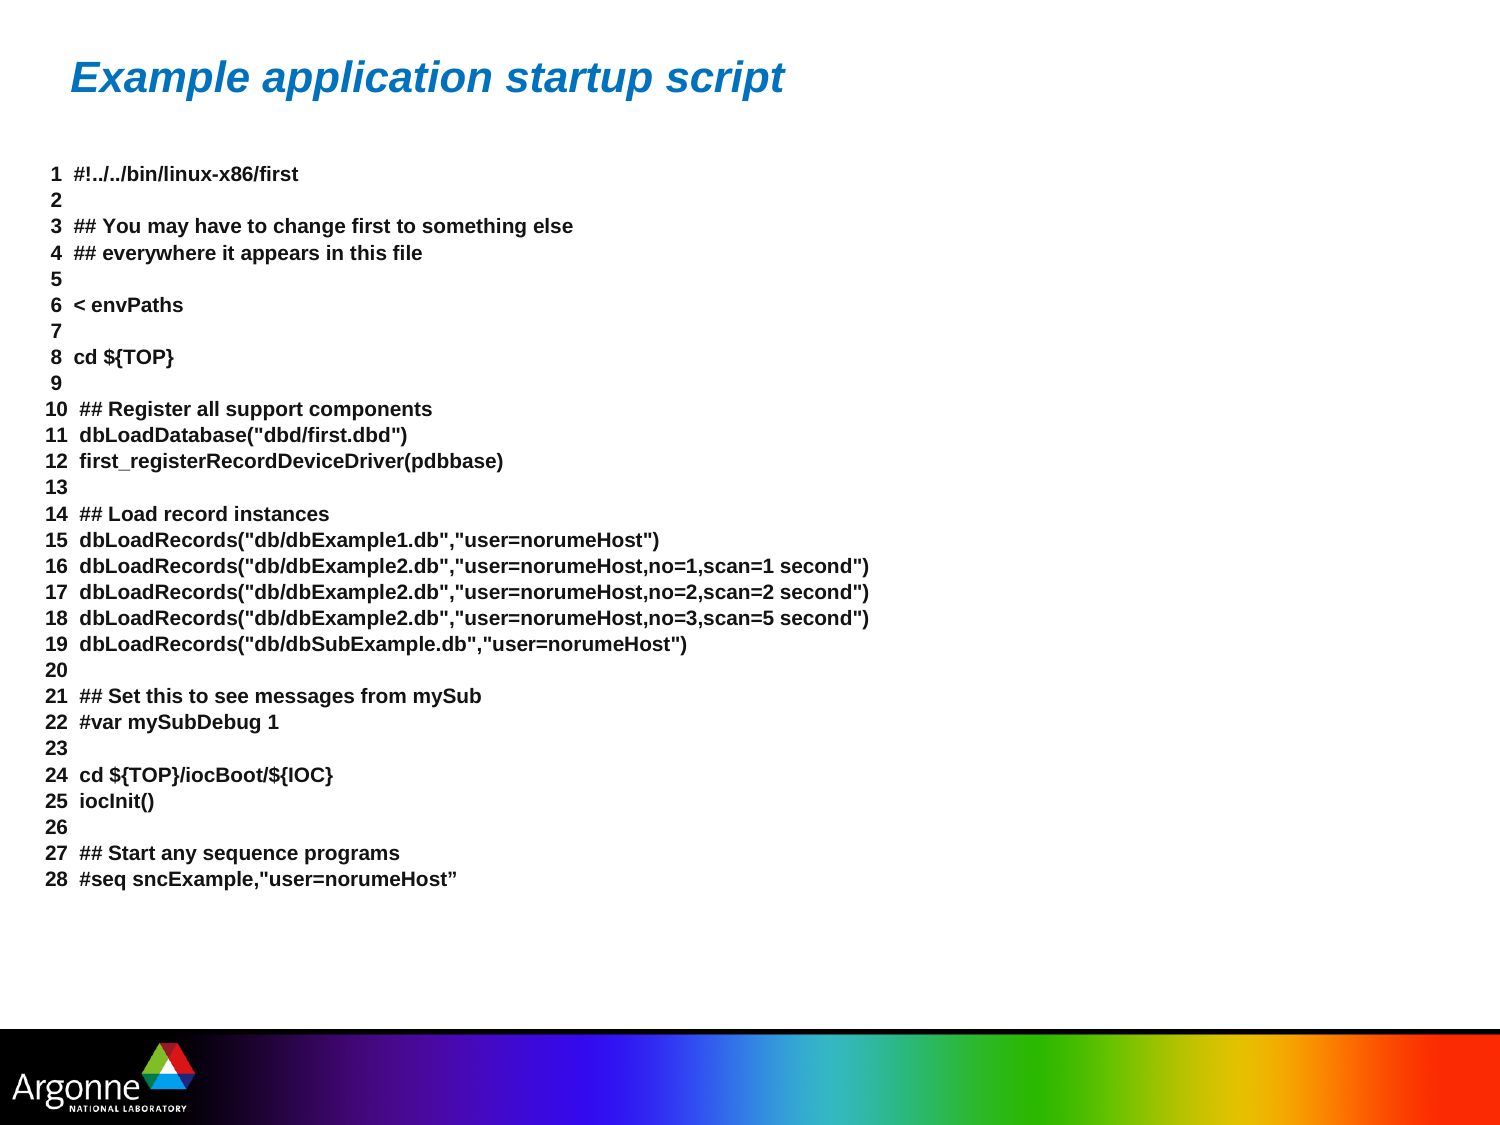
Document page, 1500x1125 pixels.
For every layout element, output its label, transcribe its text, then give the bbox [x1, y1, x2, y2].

list 1 #!../../bin/linux-x86/first 2 3 ## You may have to change first to something else 4 ## everywhere it appears in this file 5 6 < envPaths 7 8 cd ${TOP} 9 10 ## Register all support components 11 dbLoadDatabase("dbd/first.dbd") 12 first_registerRecordDeviceDriver(pdbbase) 13 14 ## Load record instances 15 dbLoadRecords("db/dbExample1.db","user=norumeHost") 16 dbLoadRecords("db/dbExample2.db","user=norumeHost,no=1,scan=1 second") 17 dbLoadRecords("db/dbExample2.db","user=norumeHost,no=2,scan=2 second") 18 dbLoadRecords("db/dbExample2.db","user=norumeHost,no=3,scan=5 second") 19 dbLoadRecords("db/dbSubExample.db","user=norumeHost") 20 21 ## Set this to see messages from mySub 22 #var mySubDebug 1 23 24 cd ${TOP}/iocBoot/${IOC} 25 iocInit() 26 27 ## Start any sequence programs 28 #seq sncExample,"user=norumeHost” [30, 157, 1447, 943]
picture [0, 1029, 1500, 1125]
title Example application startup script [55, 57, 1361, 113]
